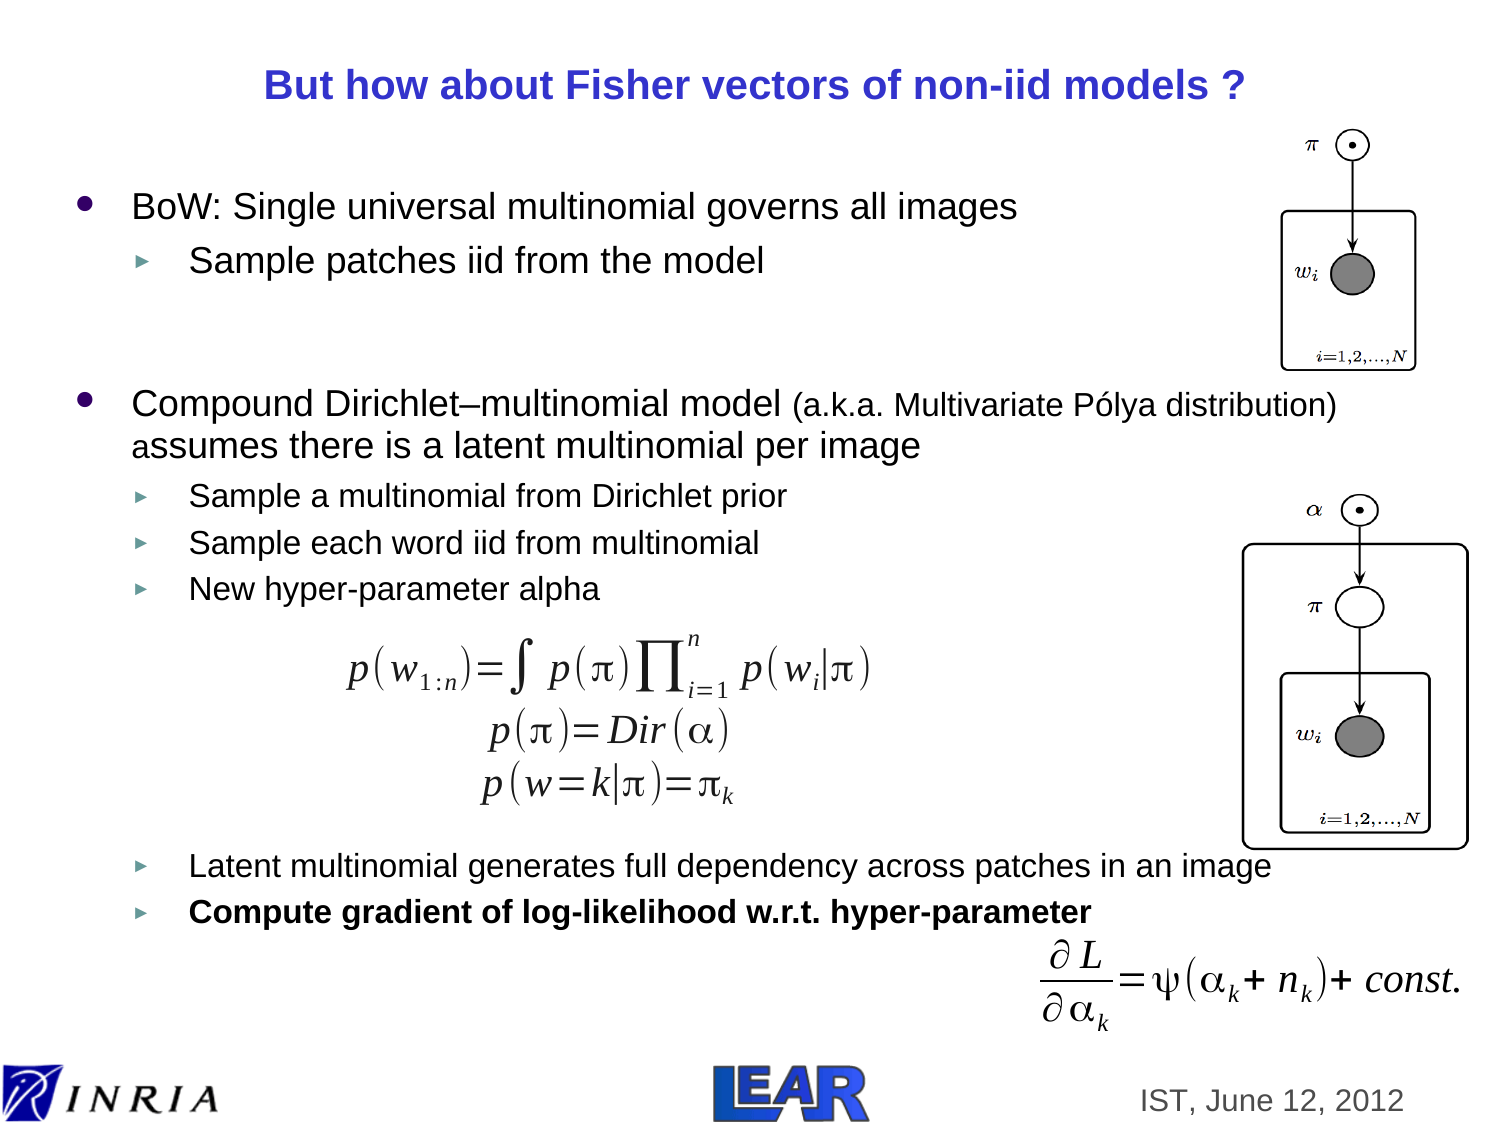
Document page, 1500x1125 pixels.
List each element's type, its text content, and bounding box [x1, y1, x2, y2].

chart [1031, 931, 1469, 1037]
picture [1237, 487, 1476, 857]
picture [1275, 116, 1426, 376]
list BoW: Single universal multinomial governs all images Sample patches iid from the model Compound Dirichlet–multinomial model (a.k.a. Multivariate Pólya distribution) assumes there is a latent multinomial per image Sample a multinomial from Dirichlet prior Sample each word iid from multinomial New hyper-parameter alpha Latent multinomial generates full dependency across patches in an image Compute gradient of log-likelihood w.r.t. hyper-parameter [75, 186, 1426, 1076]
title But how about Fisher vectors of non-iid models ? [51, 46, 1459, 123]
chart [337, 625, 878, 812]
picture [0, 1050, 361, 1125]
picture [709, 1076, 872, 1124]
